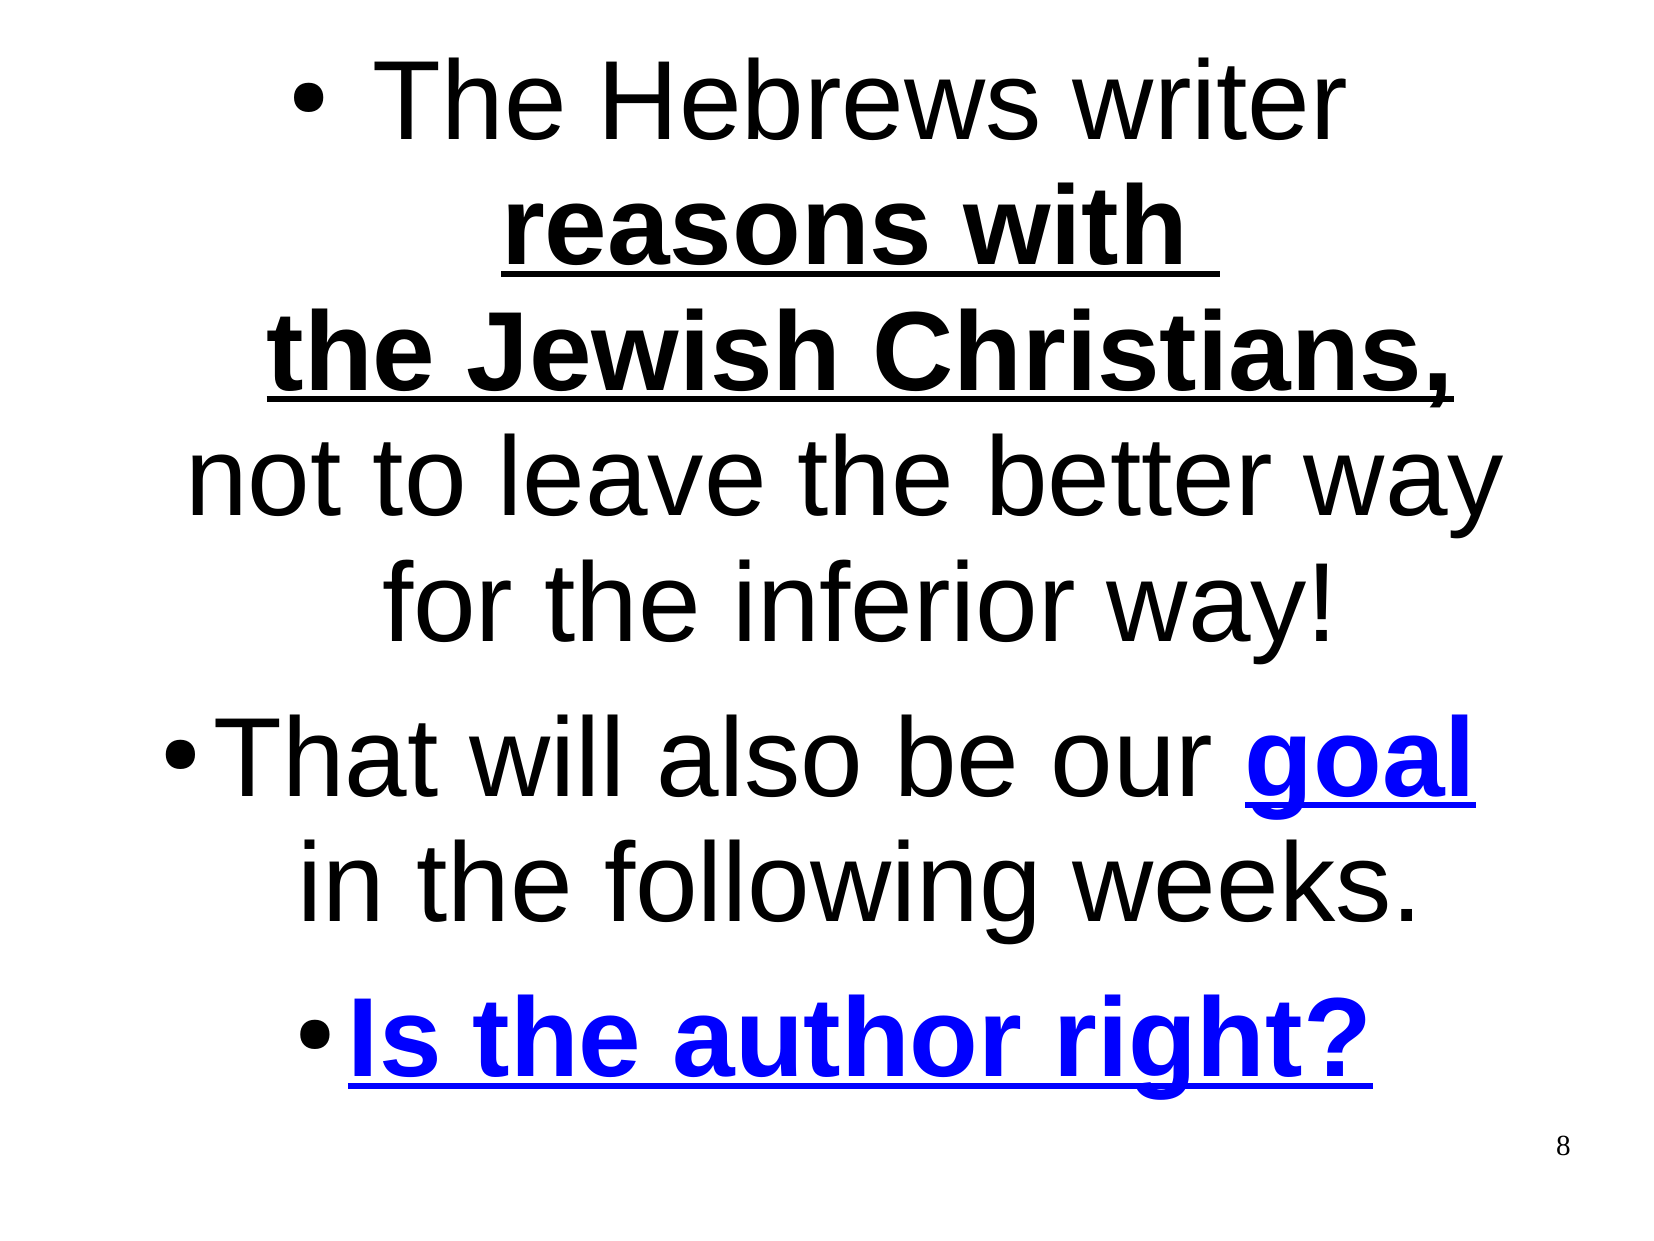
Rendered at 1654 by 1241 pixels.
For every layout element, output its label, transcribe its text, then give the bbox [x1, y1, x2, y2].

list The Hebrews writer reasons with the Jewish Christians, not to leave the better way for the inferior way! That will also be our goal in the following weeks. Is the author right? [37, 37, 1613, 1238]
